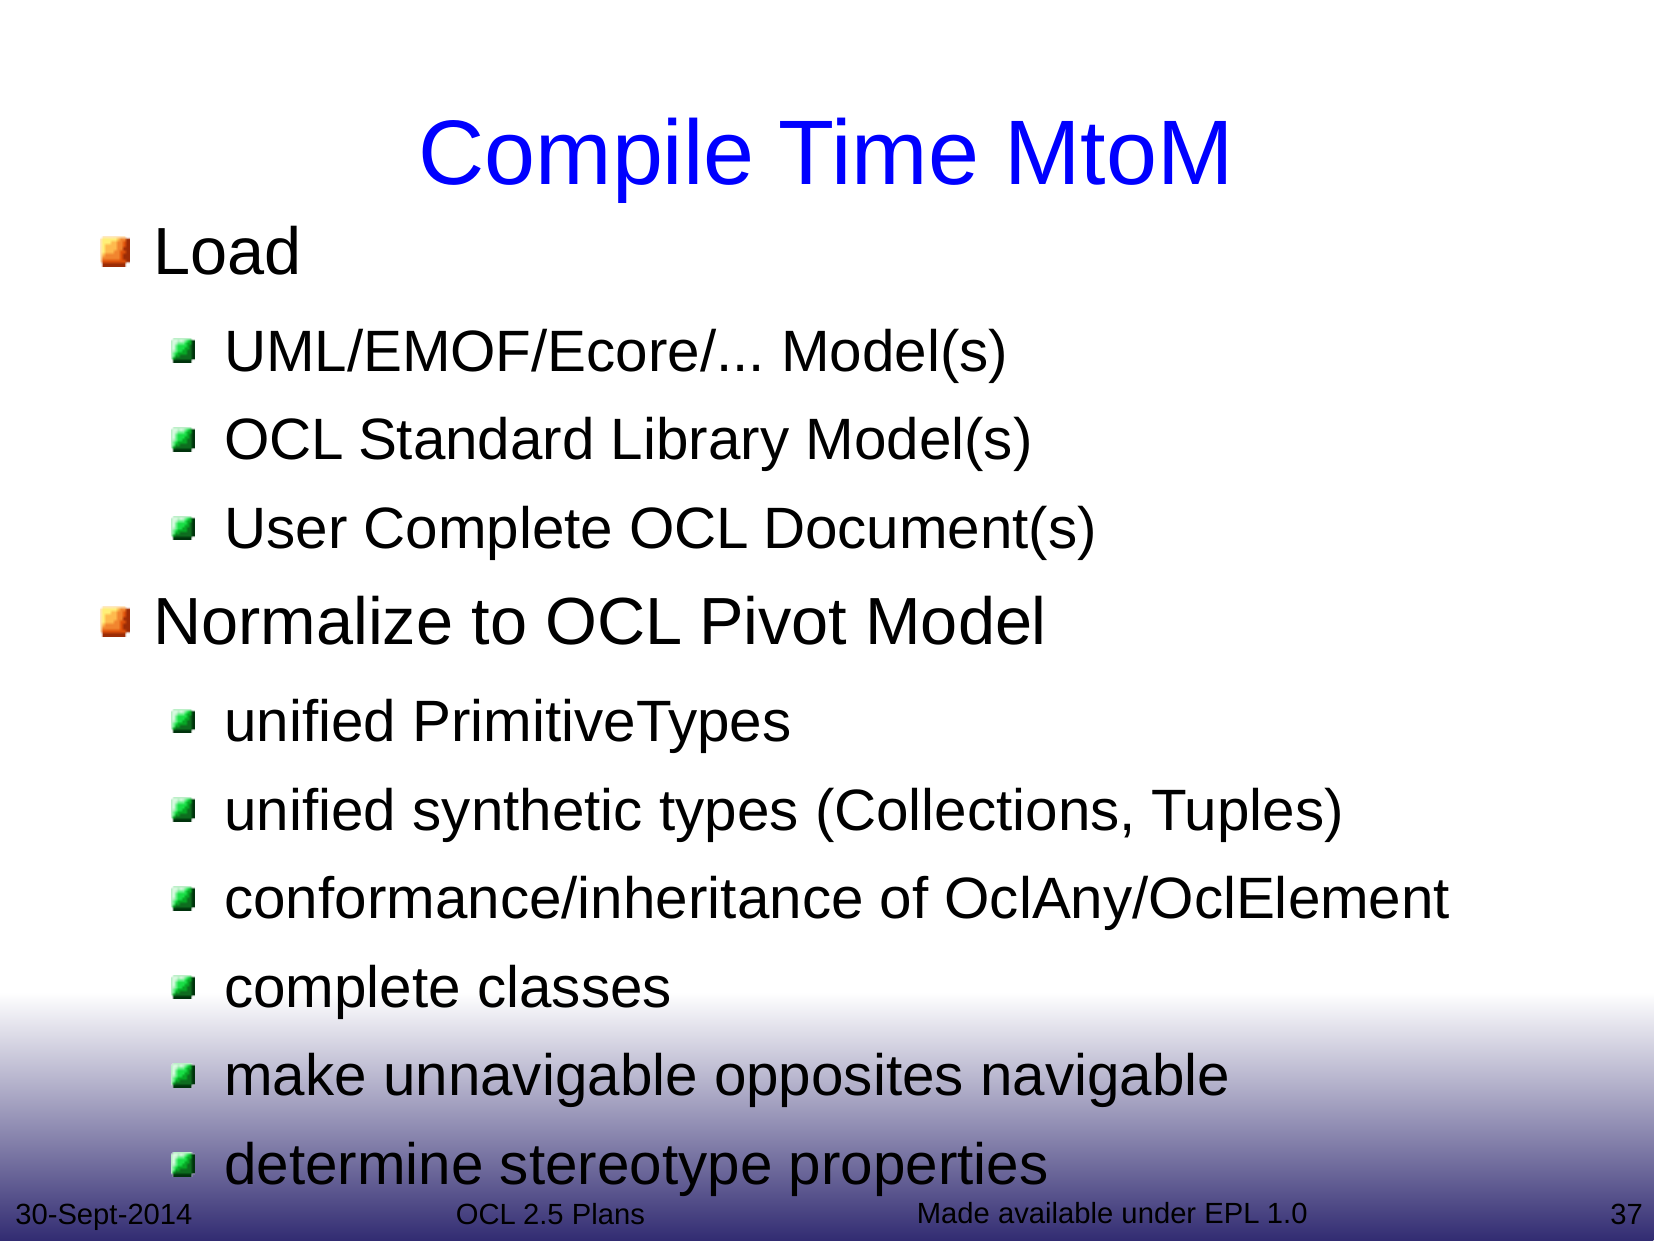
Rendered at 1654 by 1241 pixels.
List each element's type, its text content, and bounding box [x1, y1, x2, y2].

title Compile Time MtoM [82, 49, 1571, 214]
list Load UML/EMOF/Ecore/... Model(s) OCL Standard Library Model(s) User Complete OCL Document(s) Normalize to OCL Pivot Model unified PrimitiveTypes unified synthetic types (Collections, Tuples) conformance/inheritance of OclAny/OclElement complete classes make unnavigable opposites navigable determine stereotype properties [82, 214, 1571, 1195]
